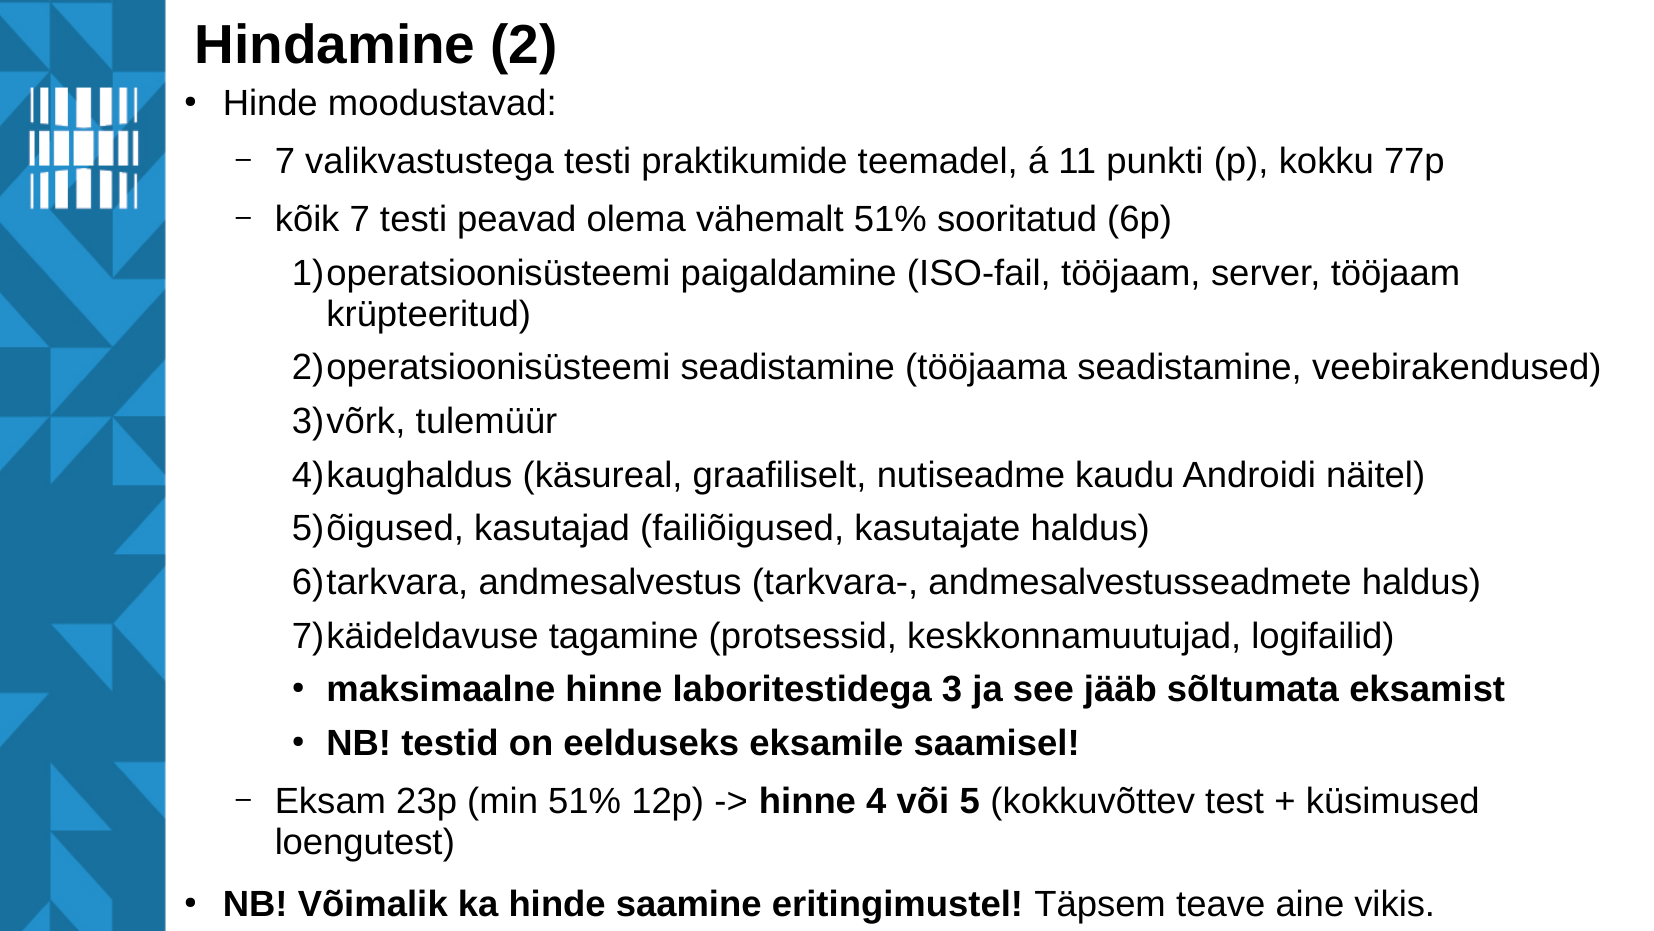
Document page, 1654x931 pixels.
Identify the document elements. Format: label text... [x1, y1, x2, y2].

list Hinde moodustavad: 7 valikvastustega testi praktikumide teemadel, á 11 punkti (p), kokku 77p kõik 7 testi peavad olema vähemalt 51% sooritatud (6p) operatsioonisüsteemi paigaldamine (ISO-fail, tööjaam, server, tööjaam krüpteeritud) operatsioonisüsteemi seadistamine (tööjaama seadistamine, veebirakendused) võrk, tulemüür kaughaldus (käsureal, graafiliselt, nutiseadme kaudu Androidi näitel) õigused, kasutajad (failiõigused, kasutajate haldus) tarkvara, andmesalvestus (tarkvara-, andmesalvestusseadmete haldus) käideldavuse tagamine (protsessid, keskkonnamuutujad, logifailid) maksimaalne hinne laboritestidega 3 ja see jääb sõltumata eksamist NB! testid on eelduseks eksamile saamisel! Eksam 23p (min 51% 12p) -> hinne 4 või 5 (kokkuvõttev test + küsimused loengutest) NB! Võimalik ka hinde saamine eritingimustel! Täpsem teave aine vikis. [171, 82, 1625, 931]
title Hindamine (2) [194, 5, 1625, 82]
